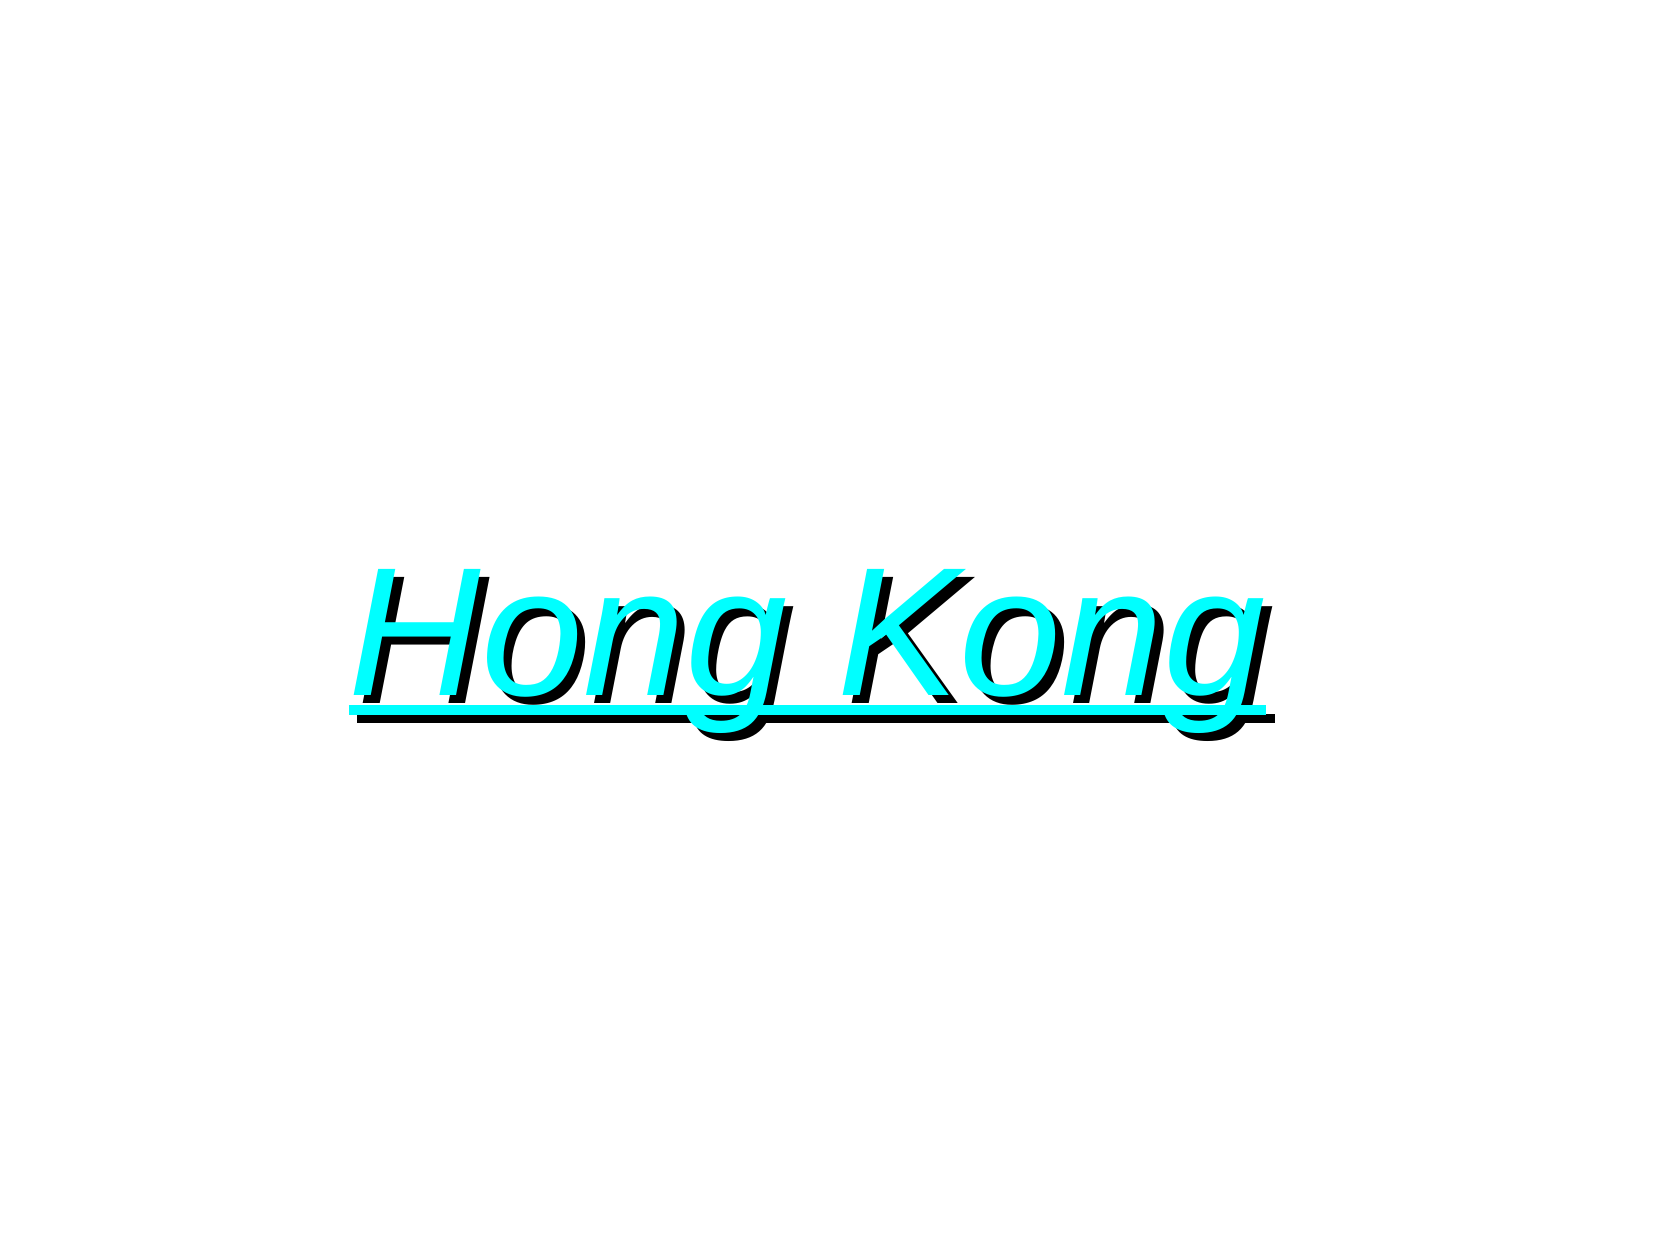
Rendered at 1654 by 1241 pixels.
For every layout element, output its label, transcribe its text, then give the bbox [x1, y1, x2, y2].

list Hong Kong [265, 295, 1359, 735]
